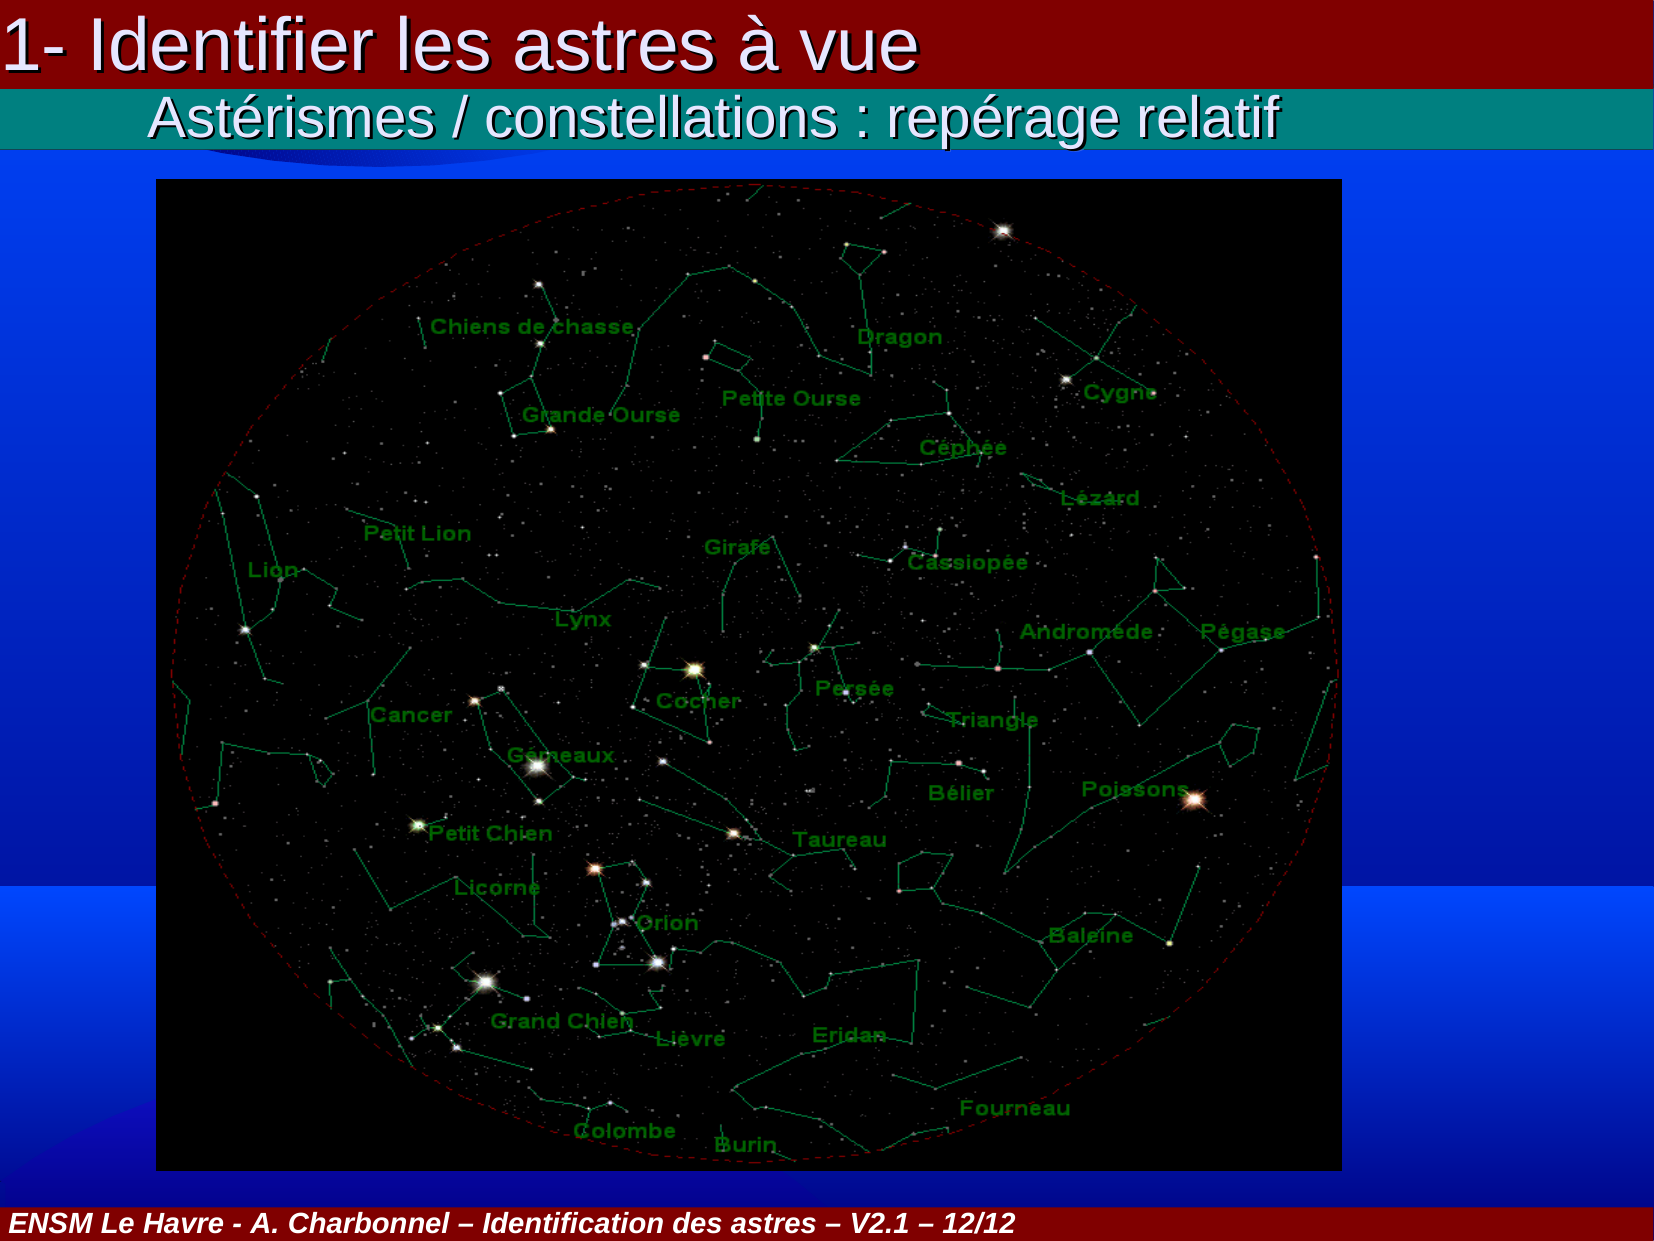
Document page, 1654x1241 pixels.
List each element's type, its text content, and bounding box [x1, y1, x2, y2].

text_box ENSM Le Havre - A. Charbonnel – Identification des astres – V2.1 – 12/12 [0, 1207, 1654, 1241]
title Astérismes / constellations : repérage relatif [0, 89, 1654, 150]
picture [156, 179, 1342, 1171]
title 1- Identifier les astres à vue [0, 0, 1654, 89]
